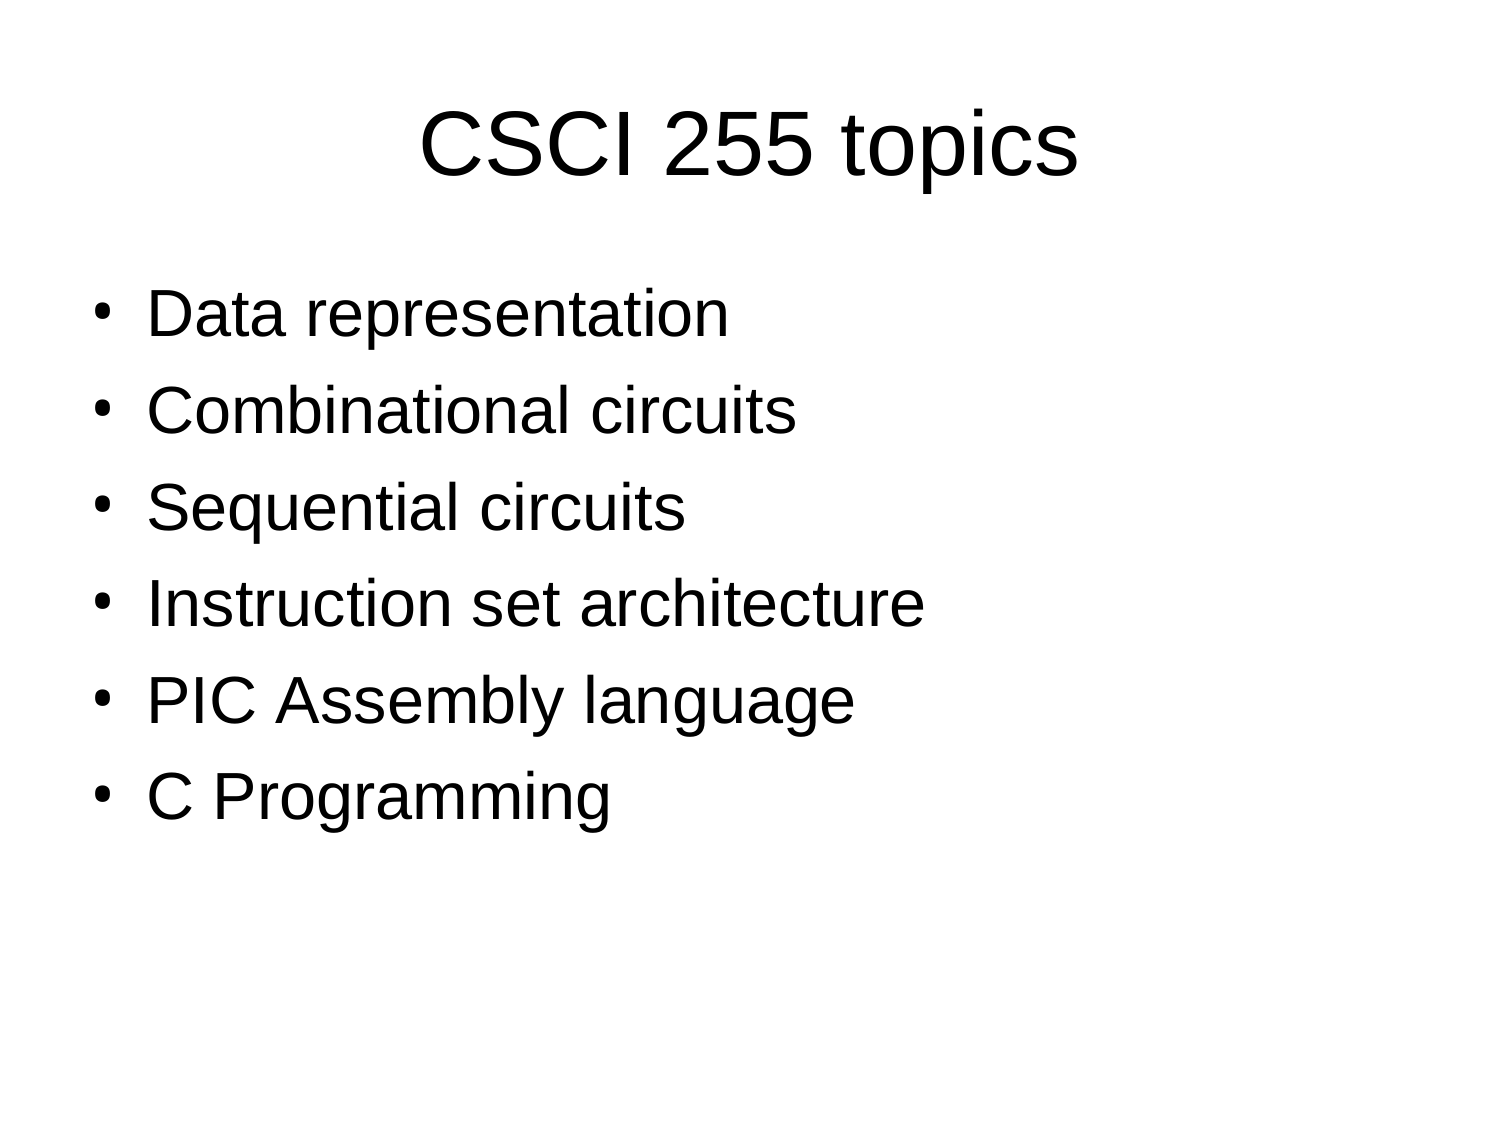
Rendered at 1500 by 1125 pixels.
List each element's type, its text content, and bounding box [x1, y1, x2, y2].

list Data representation Combinational circuits Sequential circuits Instruction set architecture PIC Assembly language C Programming [75, 262, 1426, 1005]
title CSCI 255 topics [75, 45, 1426, 233]
